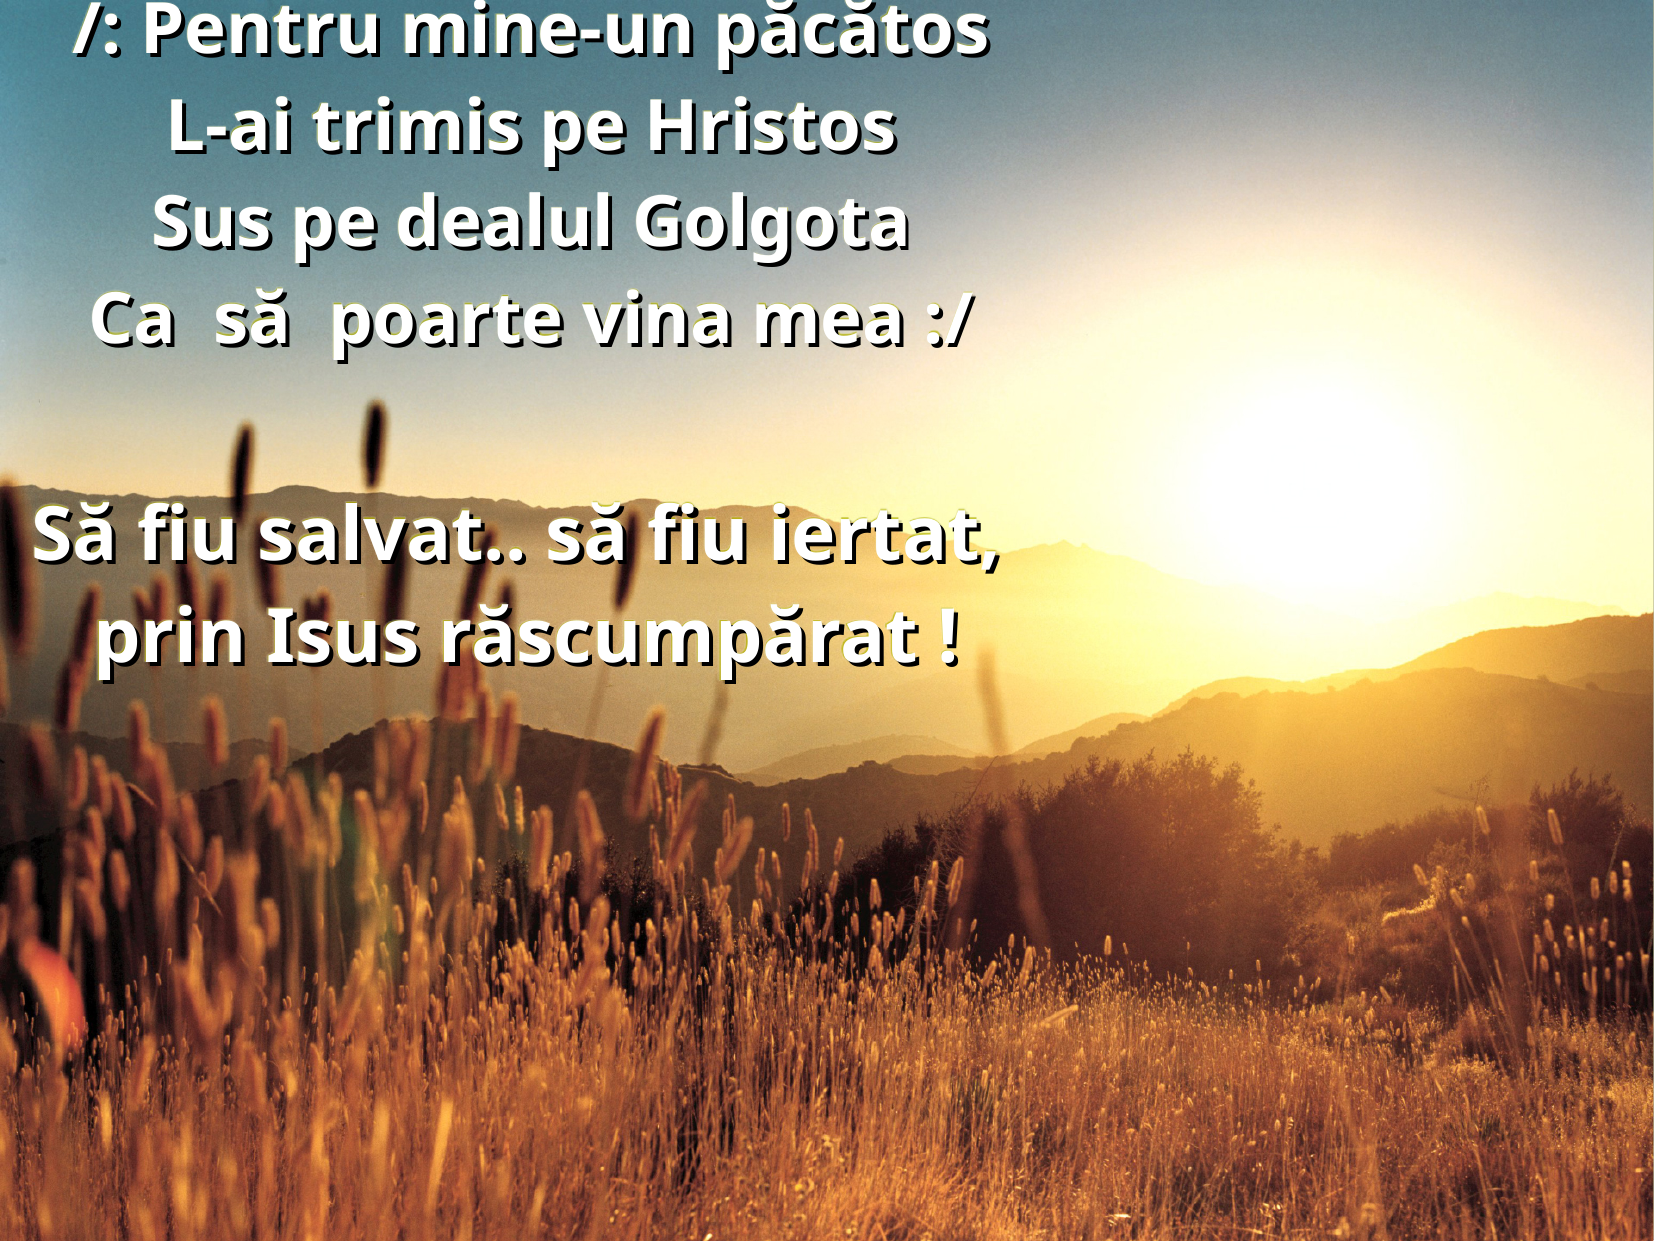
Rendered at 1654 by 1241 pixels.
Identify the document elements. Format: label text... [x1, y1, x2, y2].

text_box /: Pentru mine-un păcătos L-ai trimis pe Hristos Sus pe dealul Golgota Ca să poarte vina mea :/ [0, 0, 1093, 472]
picture [0, 0, 1654, 1241]
text_box Să fiu salvat.. să fiu iertat, prin Isus răscumpărat ! [0, 472, 1152, 804]
